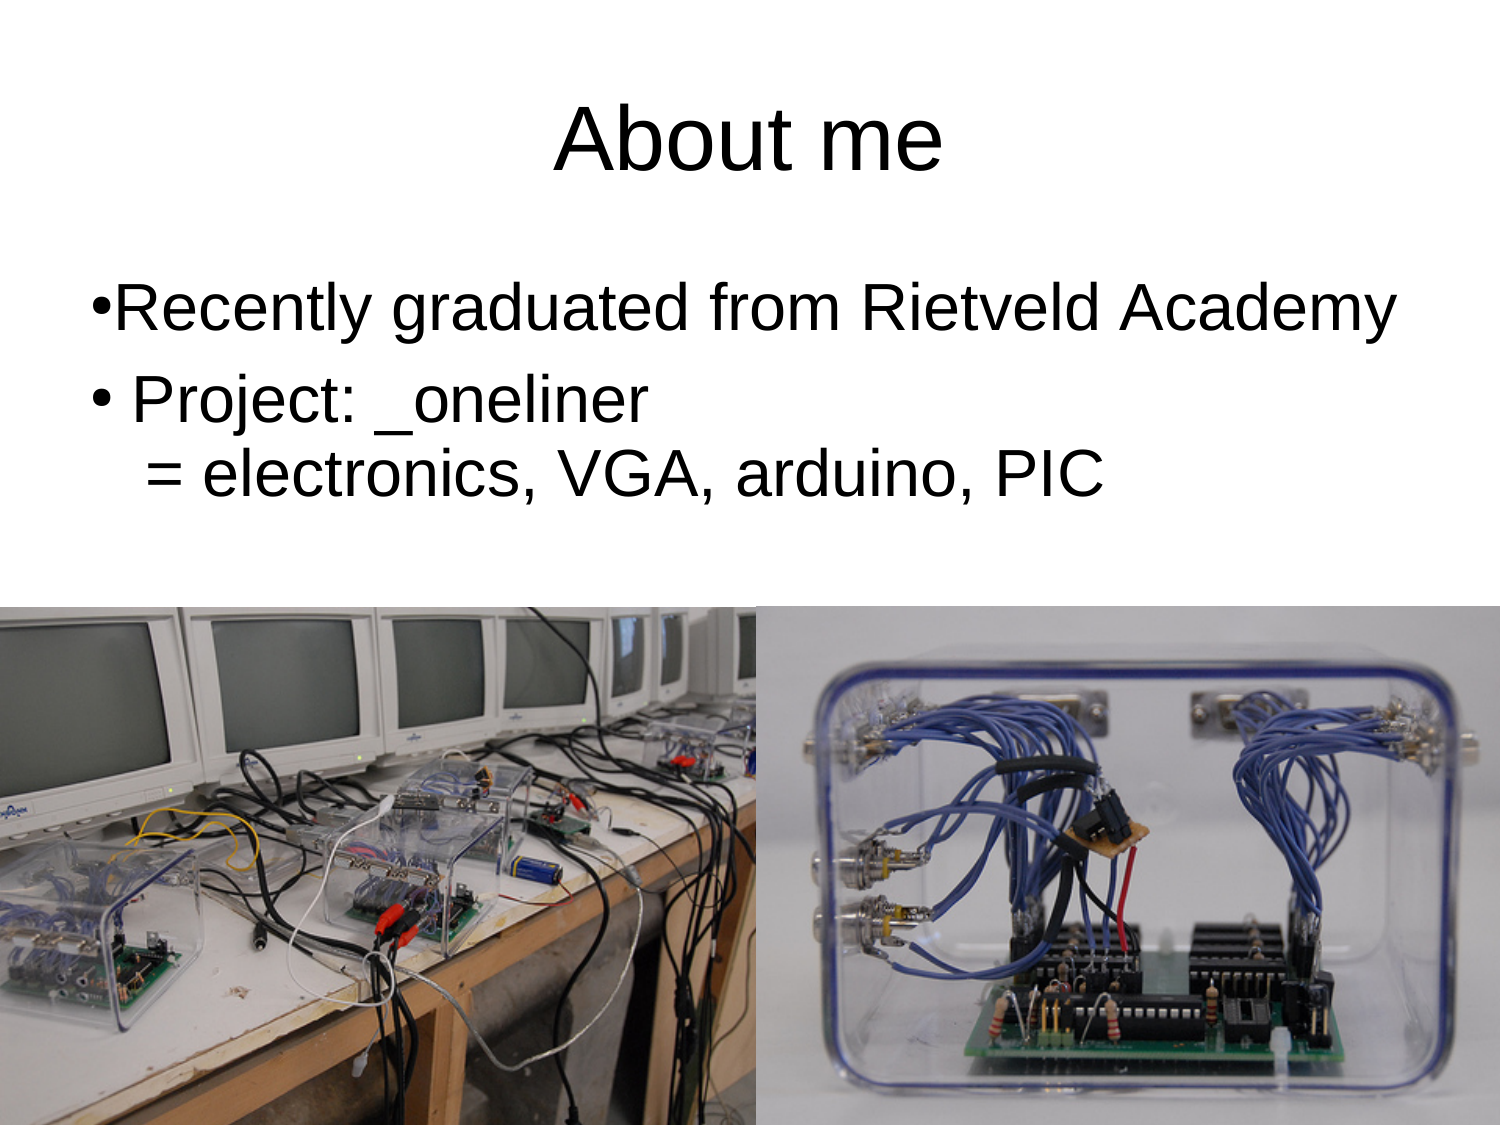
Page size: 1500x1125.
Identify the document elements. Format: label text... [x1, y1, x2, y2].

title About me [75, 37, 1426, 241]
picture [0, 606, 1500, 1125]
list Recently graduated from Rietveld Academy Project: _oneliner = electronics, VGA, arduino, PIC [75, 262, 1426, 607]
